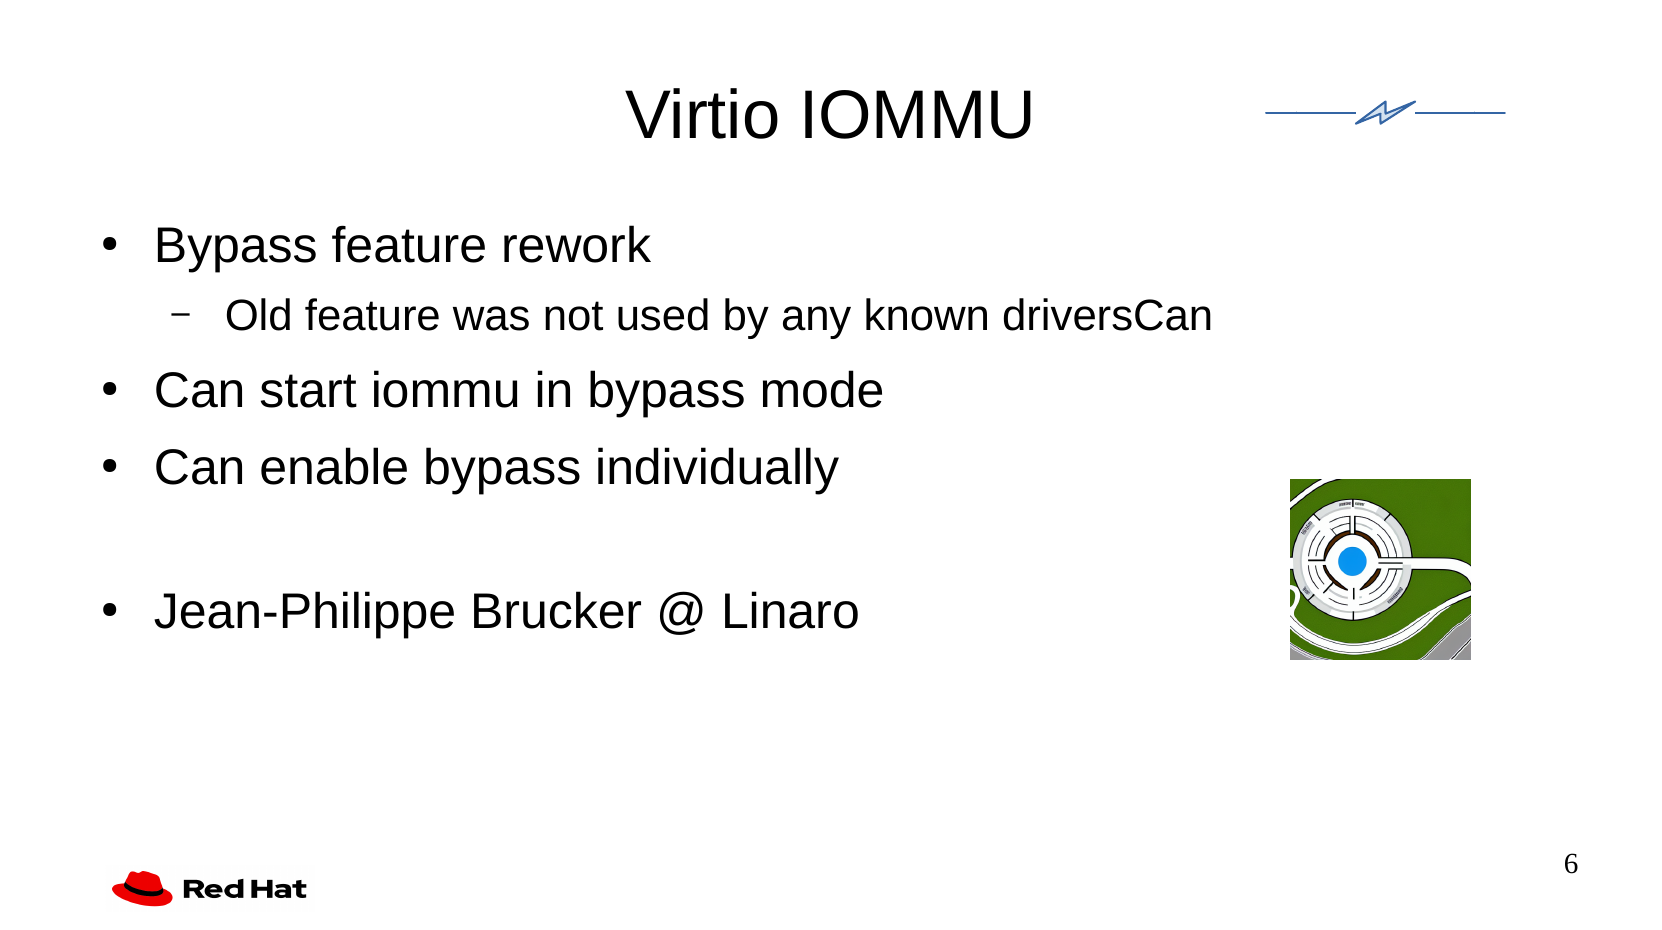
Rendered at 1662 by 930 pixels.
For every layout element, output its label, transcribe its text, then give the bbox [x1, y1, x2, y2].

text_box [1355, 101, 1416, 124]
list Bypass feature rework Old feature was not used by any known driversCan Can start iommu in bypass mode Can enable bypass individually Jean-Philippe Brucker @ Linaro [83, 217, 1579, 757]
picture [105, 865, 315, 912]
title Virtio IOMMU [83, 36, 1579, 193]
picture [1290, 479, 1471, 661]
